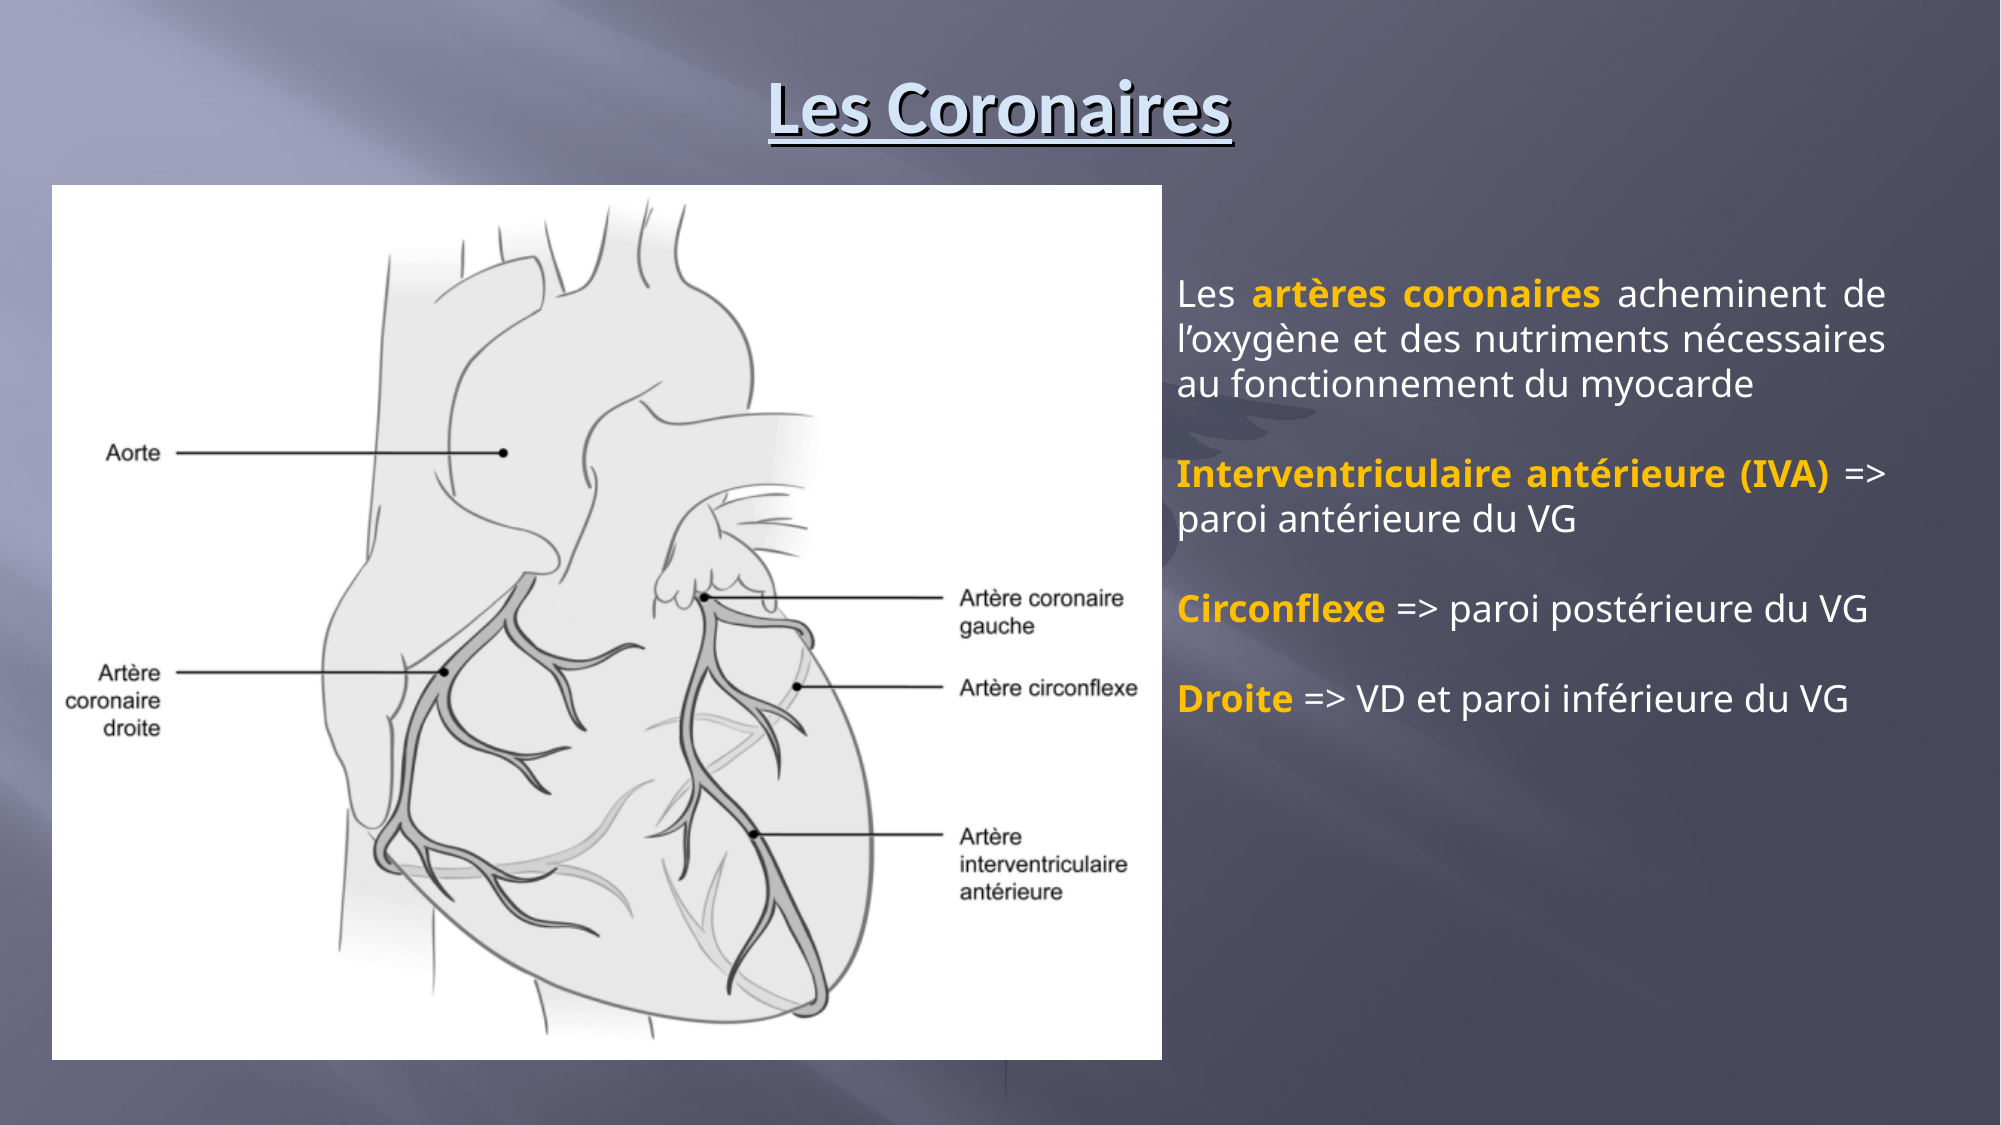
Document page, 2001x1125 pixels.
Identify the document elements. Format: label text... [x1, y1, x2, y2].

title Les Coronaires [99, 45, 1900, 161]
picture [52, 185, 1162, 1060]
list Les artères coronaires acheminent de l’oxygène et des nutriments nécessaires au fonctionnement du myocarde Interventriculaire antérieure (IVA) => paroi antérieure du VG Circonflexe => paroi postérieure du VG Droite => VD et paroi inférieure du VG [1162, 262, 1933, 1036]
